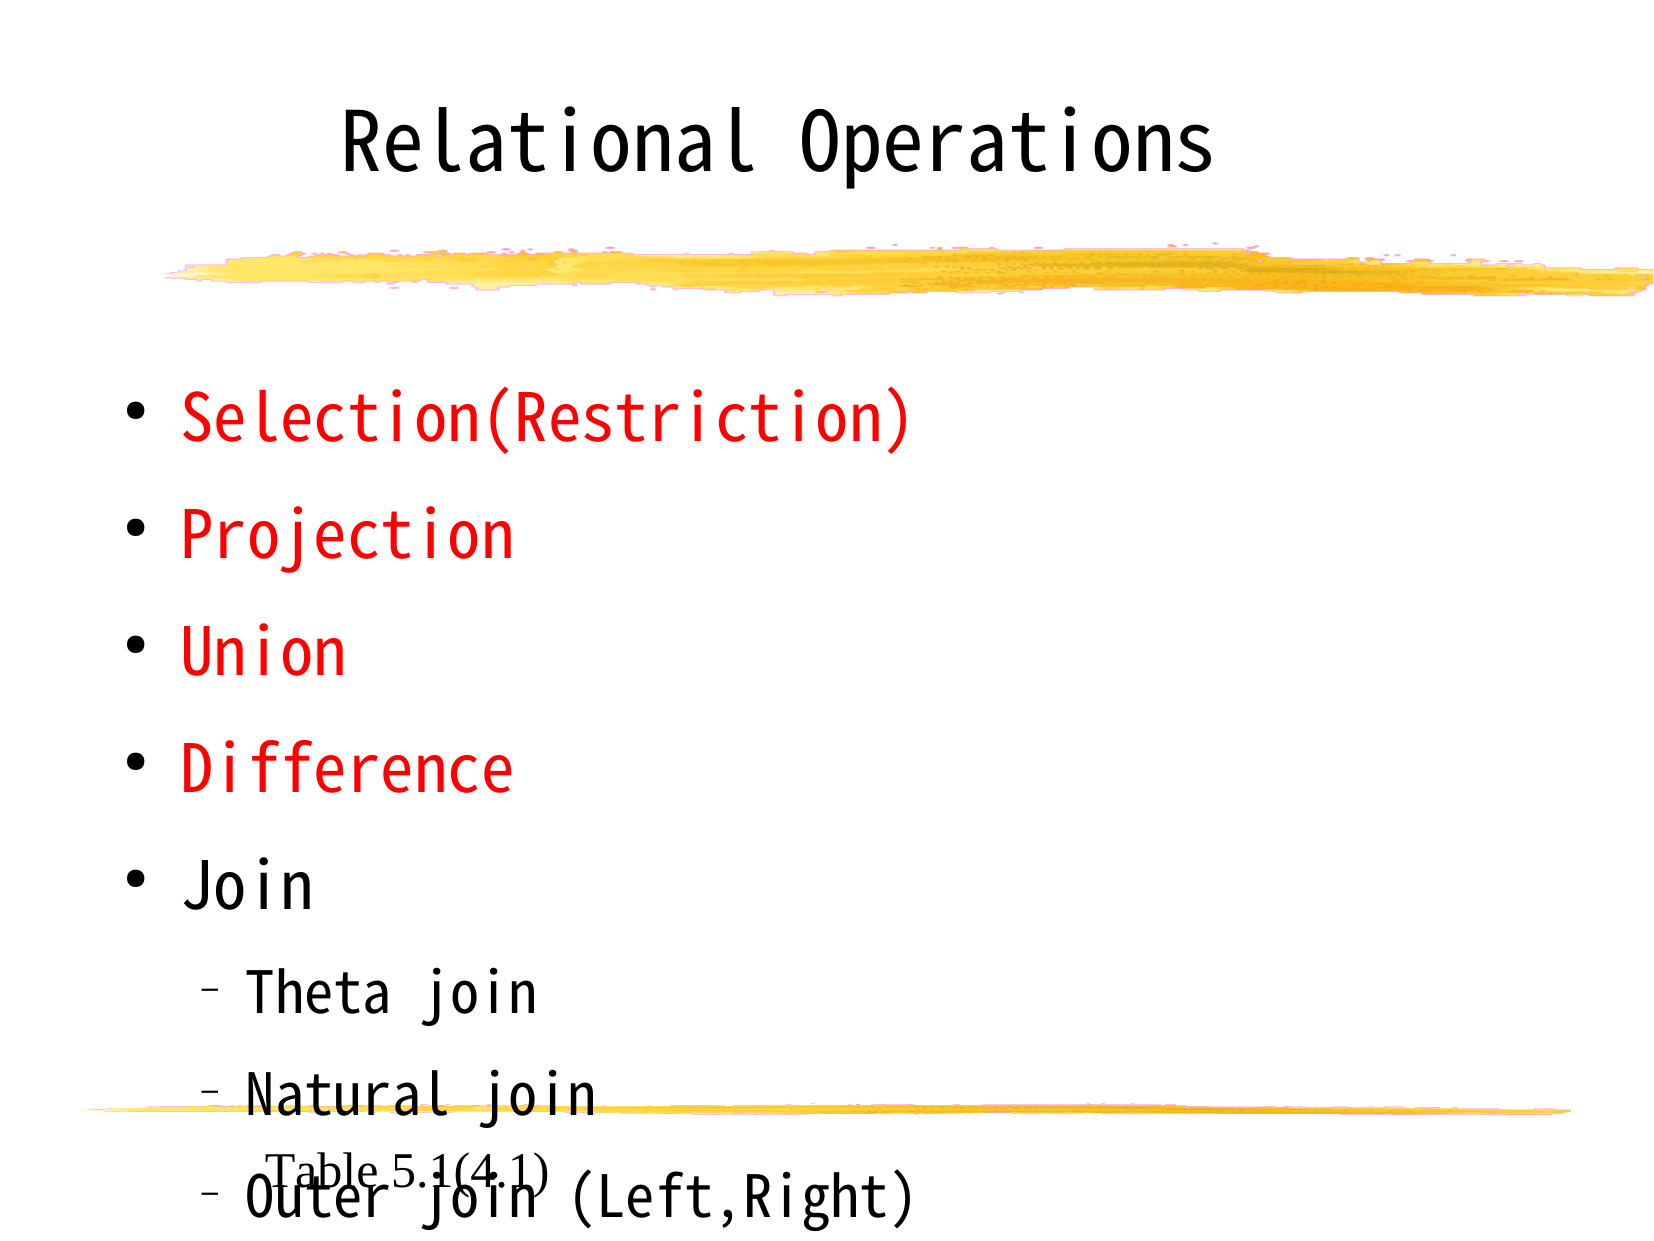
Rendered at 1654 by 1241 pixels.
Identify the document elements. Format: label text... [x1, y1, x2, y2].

picture [284, 1103, 295, 1111]
list Selection(Restriction) Projection Union Difference Join Theta join Natural join Outer join (Left,Right) Semi join [124, 358, 1530, 1103]
picture [82, 1102, 492, 1117]
picture [516, 1103, 529, 1111]
picture [165, 237, 1654, 308]
title Relational Operations [76, 28, 1482, 235]
text_box Table 5.1(4.1) [264, 1139, 551, 1196]
picture [341, 1103, 353, 1111]
picture [497, 1102, 1571, 1117]
picture [401, 1103, 412, 1111]
